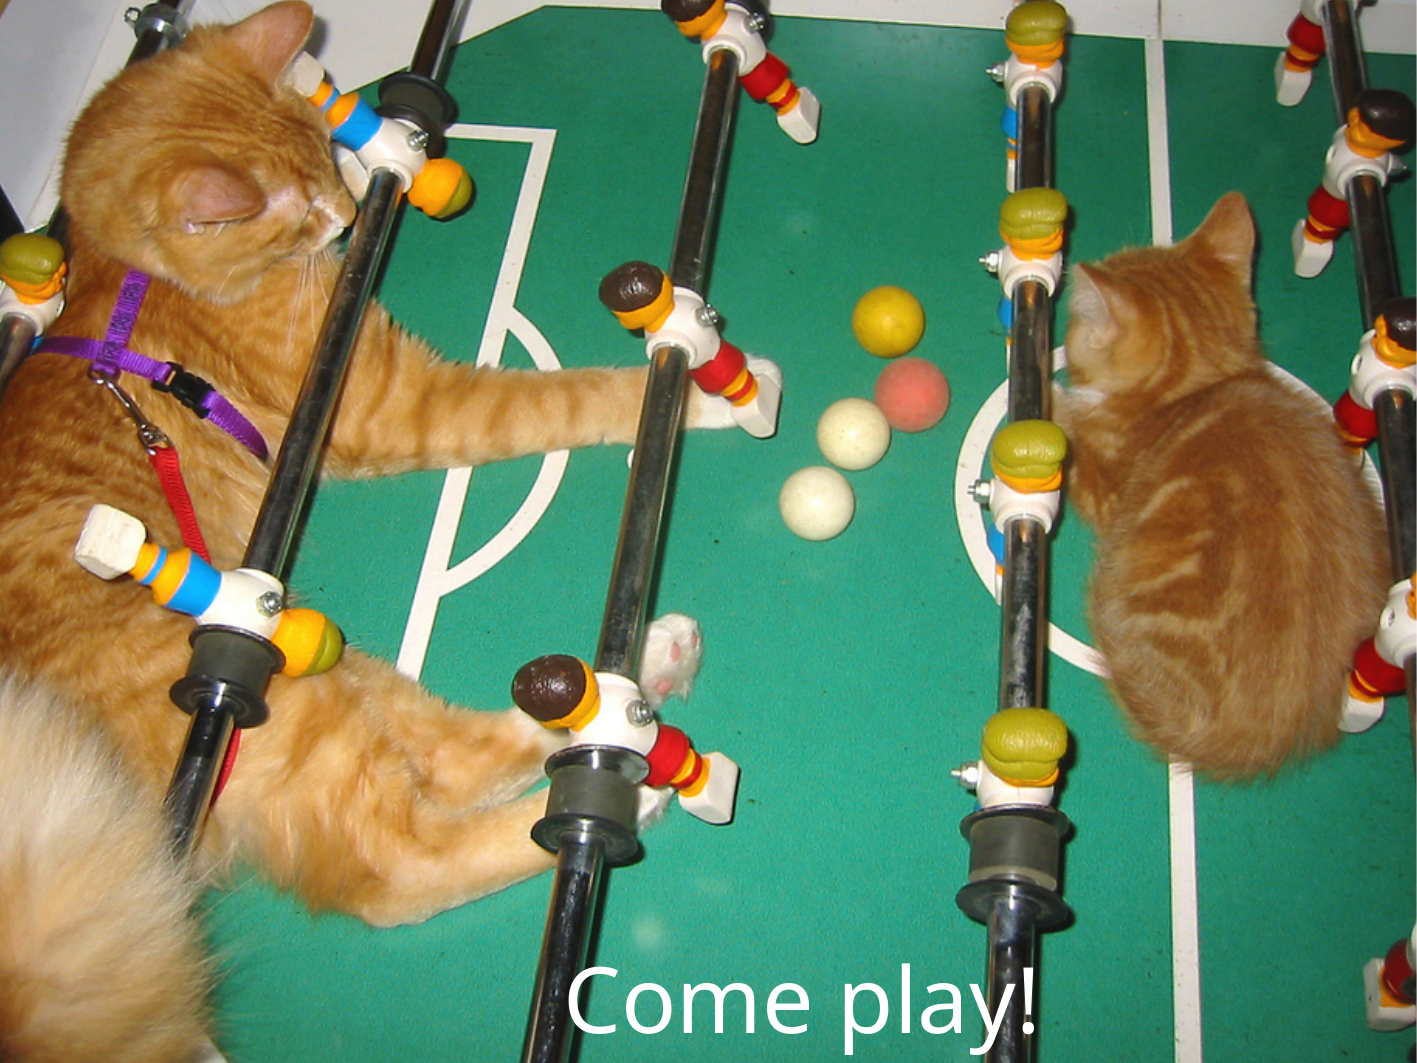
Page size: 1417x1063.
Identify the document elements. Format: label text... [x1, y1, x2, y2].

picture [0, 0, 1417, 1063]
text_box Come play! [529, 934, 1075, 1063]
